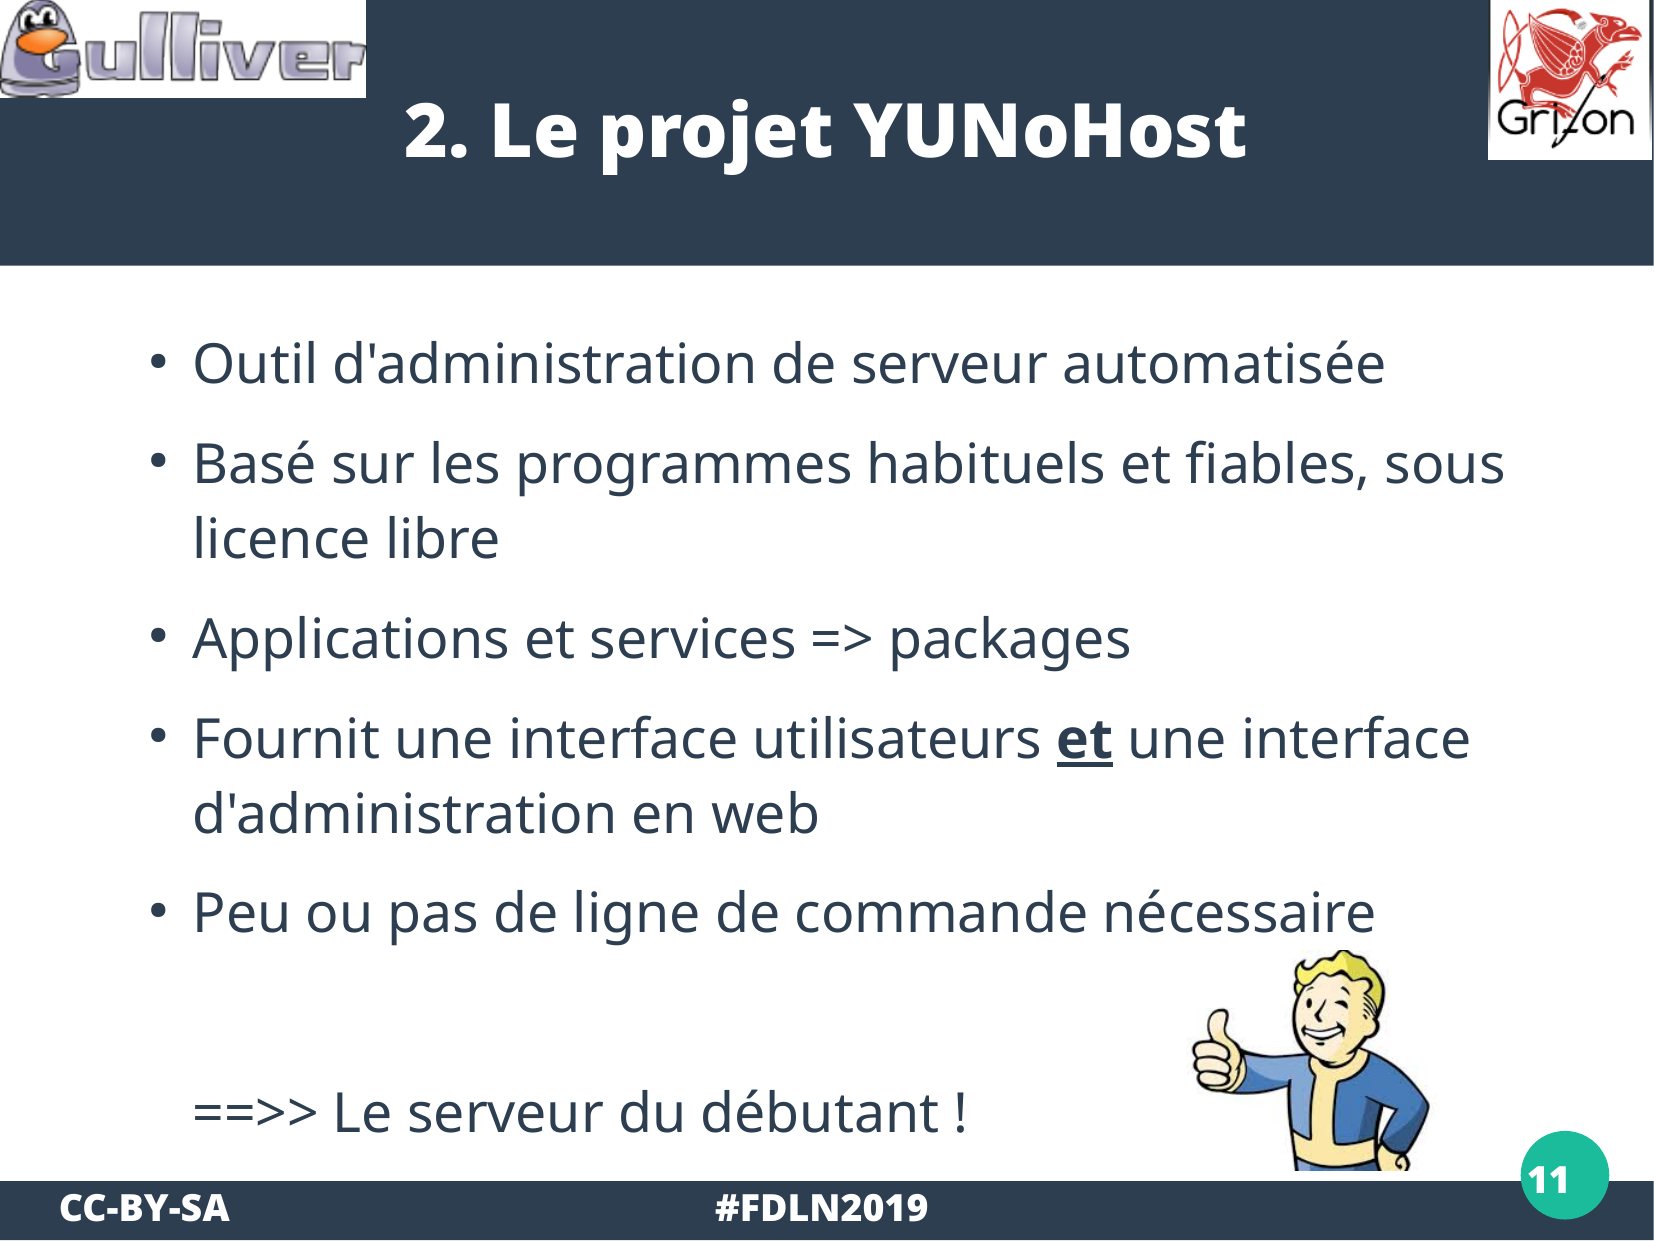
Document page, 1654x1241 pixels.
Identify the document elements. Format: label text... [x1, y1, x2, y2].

picture [1158, 950, 1489, 1171]
list Outil d'administration de serveur automatisée Basé sur les programmes habituels et fiables, sous licence libre Applications et services => packages Fournit une interface utilisateurs et une interface d'administration en web Peu ou pas de ligne de commande nécessaire ==>> Le serveur du débutant ! [133, 324, 1520, 1152]
title 2. Le projet YUNoHost [59, 49, 1595, 207]
picture [0, 0, 367, 98]
picture [1488, 0, 1652, 160]
